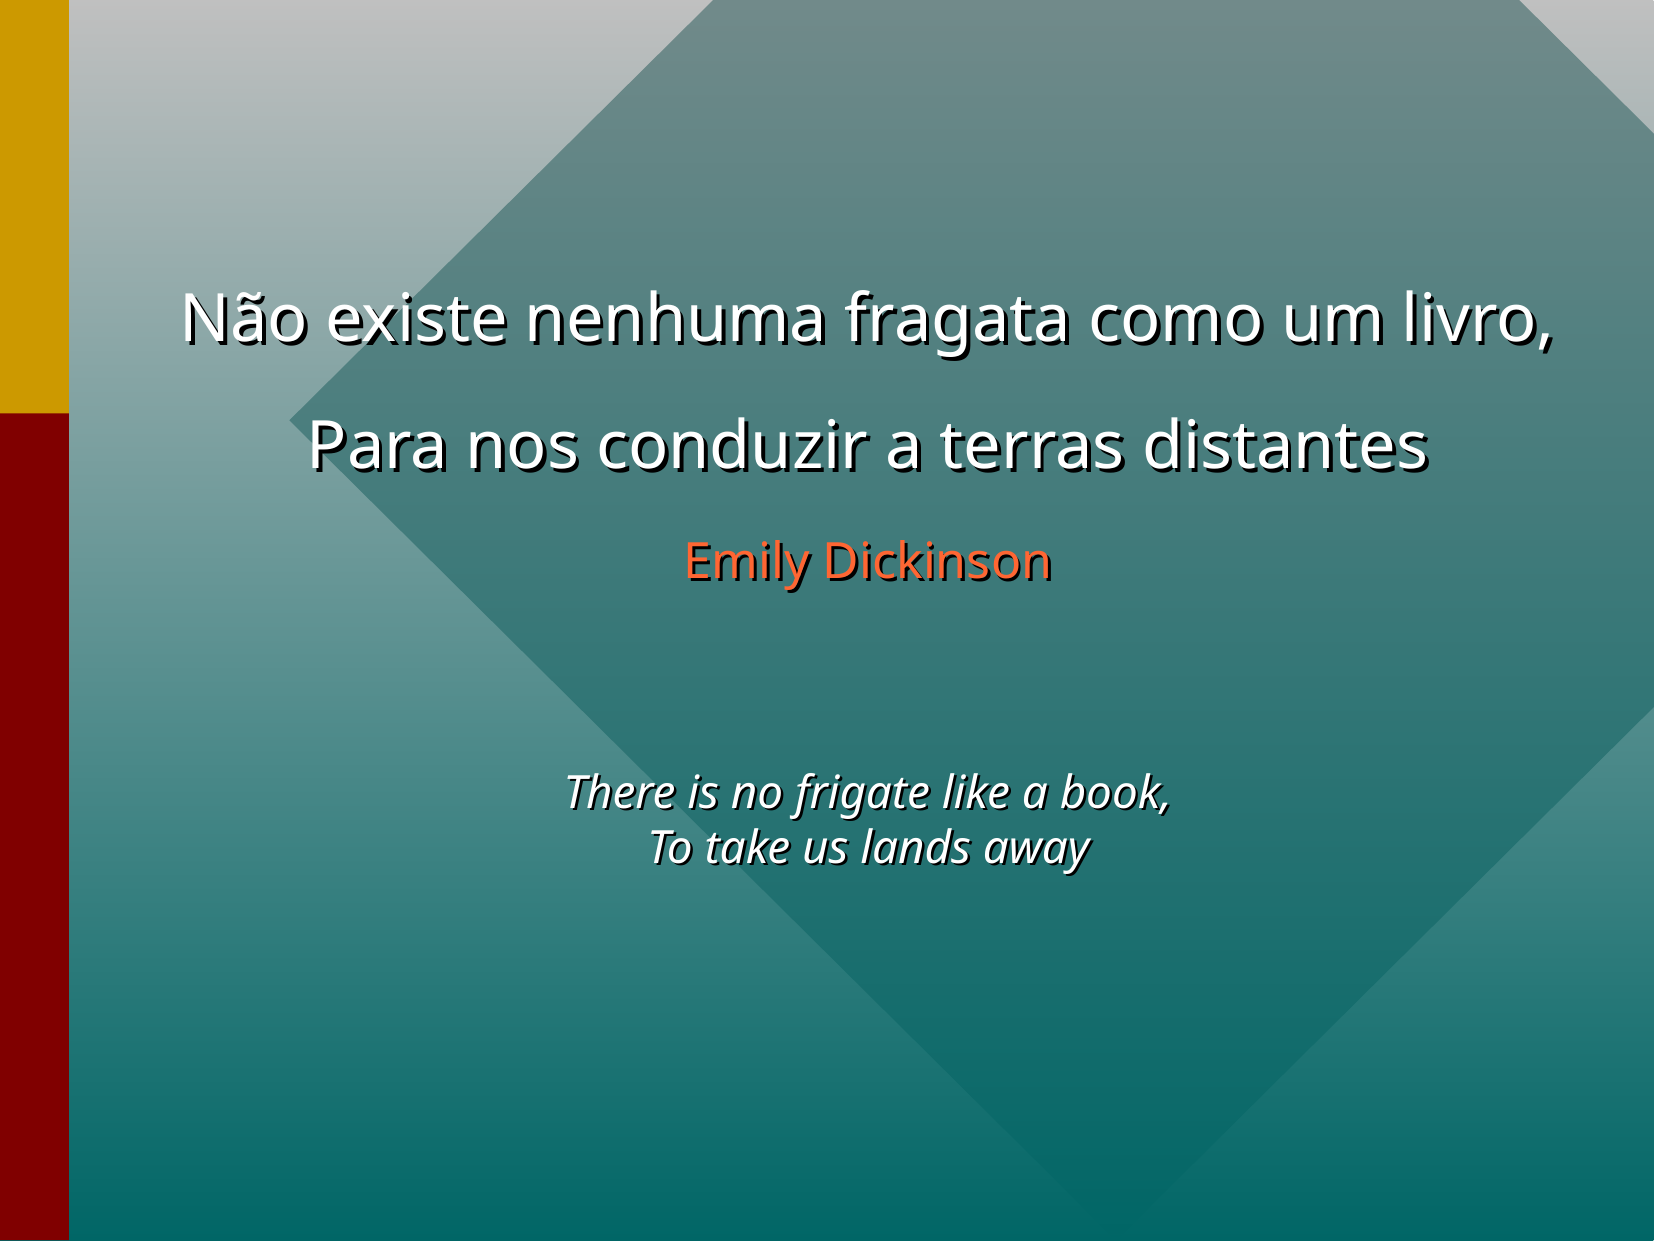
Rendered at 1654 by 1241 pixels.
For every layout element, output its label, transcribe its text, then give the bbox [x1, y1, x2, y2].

subtitle Não existe nenhuma fragata como um livro, Para nos conduzir a terras distantes Emily Dickinson There is no frigate like a book, To take us lands away [165, 267, 1571, 1109]
